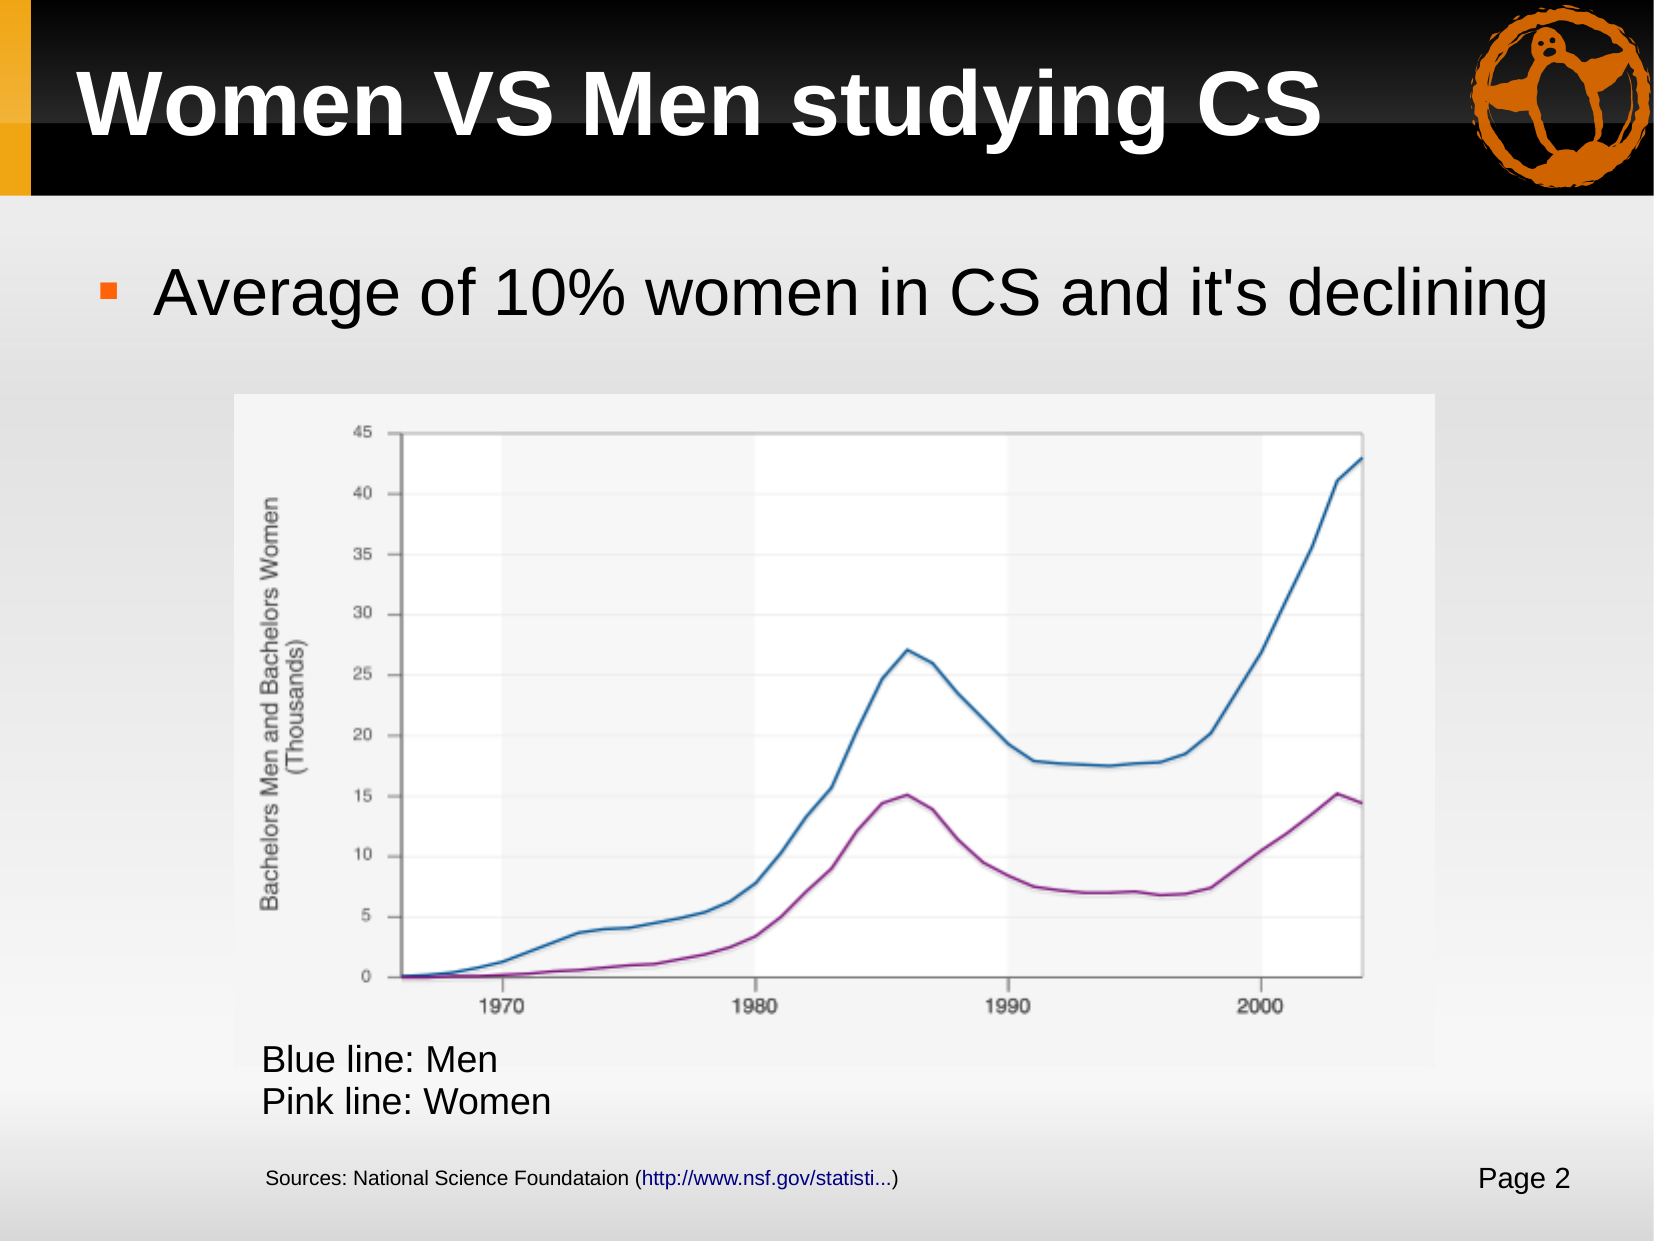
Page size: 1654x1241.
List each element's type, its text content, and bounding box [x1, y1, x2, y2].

list Average of 10% women in CS and it's declining [82, 254, 1571, 1059]
title Women VS Men studying CS [76, 0, 1565, 208]
picture [0, 0, 1654, 1241]
text_box Blue line: Men Pink line: Women [246, 1059, 567, 1131]
text_box Sources: National Science Foundataion (http://www.nsf.gov/statisti...) [250, 1158, 920, 1197]
